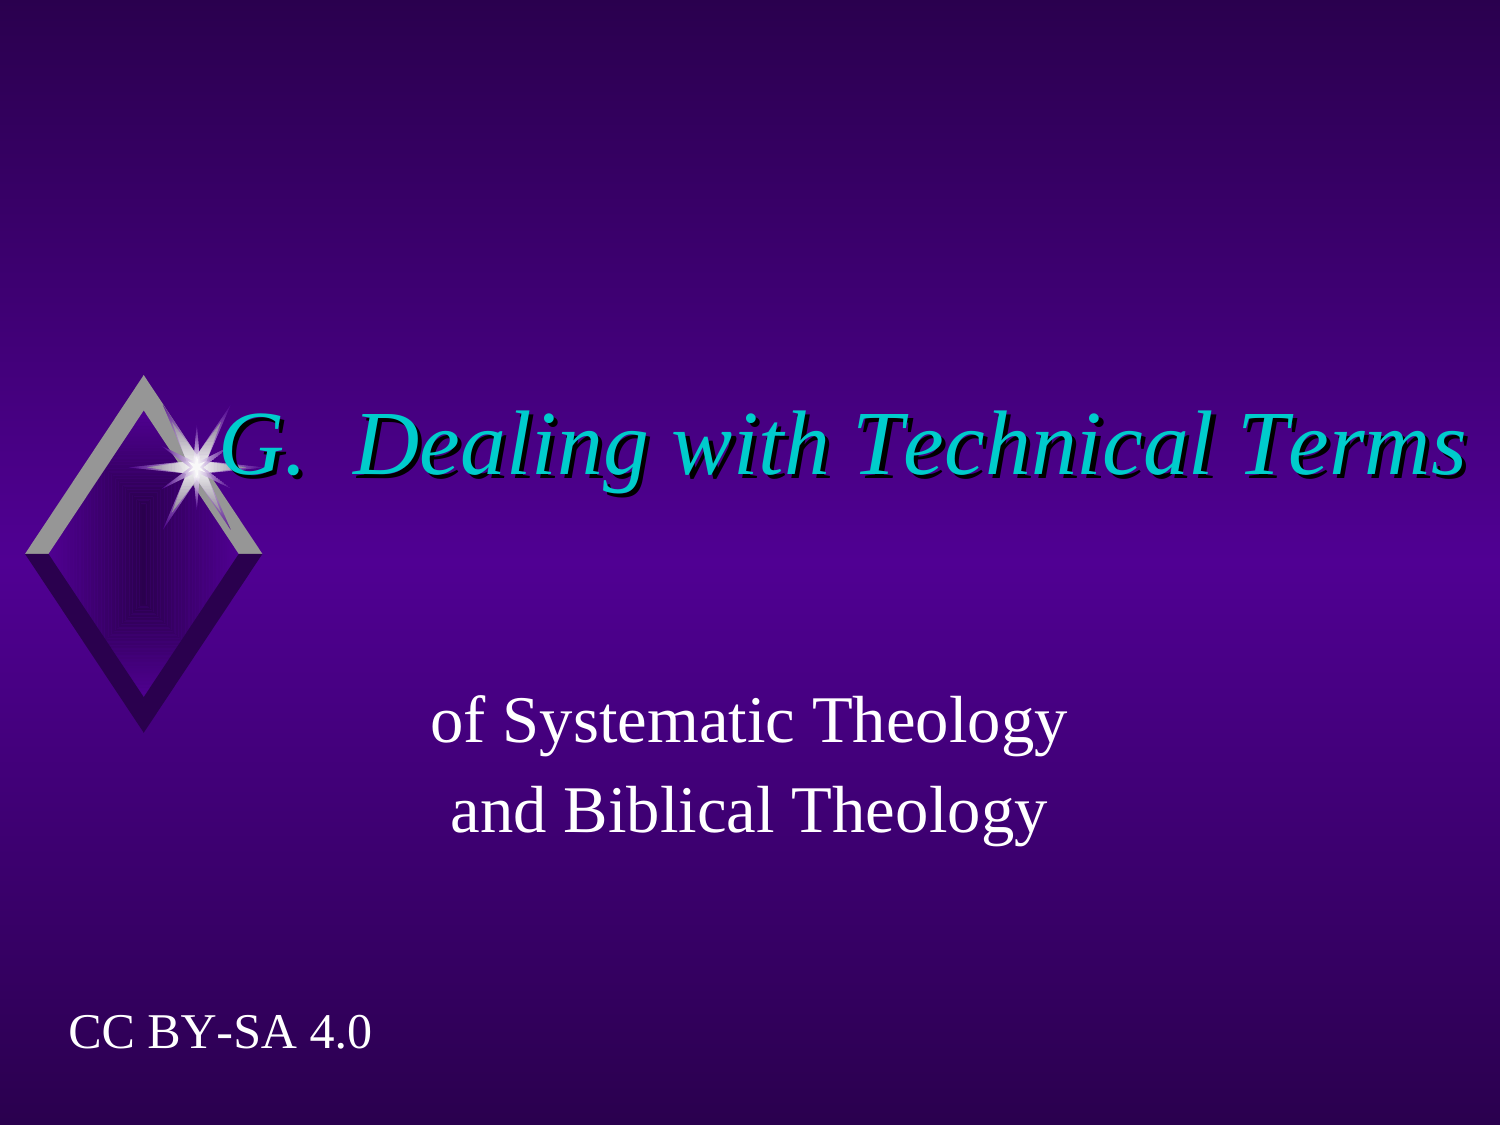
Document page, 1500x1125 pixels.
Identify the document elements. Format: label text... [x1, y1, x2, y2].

text_box CC BY-SA 4.0 [53, 997, 418, 1068]
title G. Dealing with Technical Terms [187, 349, 1500, 538]
subtitle of Systematic Theology and Biblical Theology [225, 675, 1276, 963]
